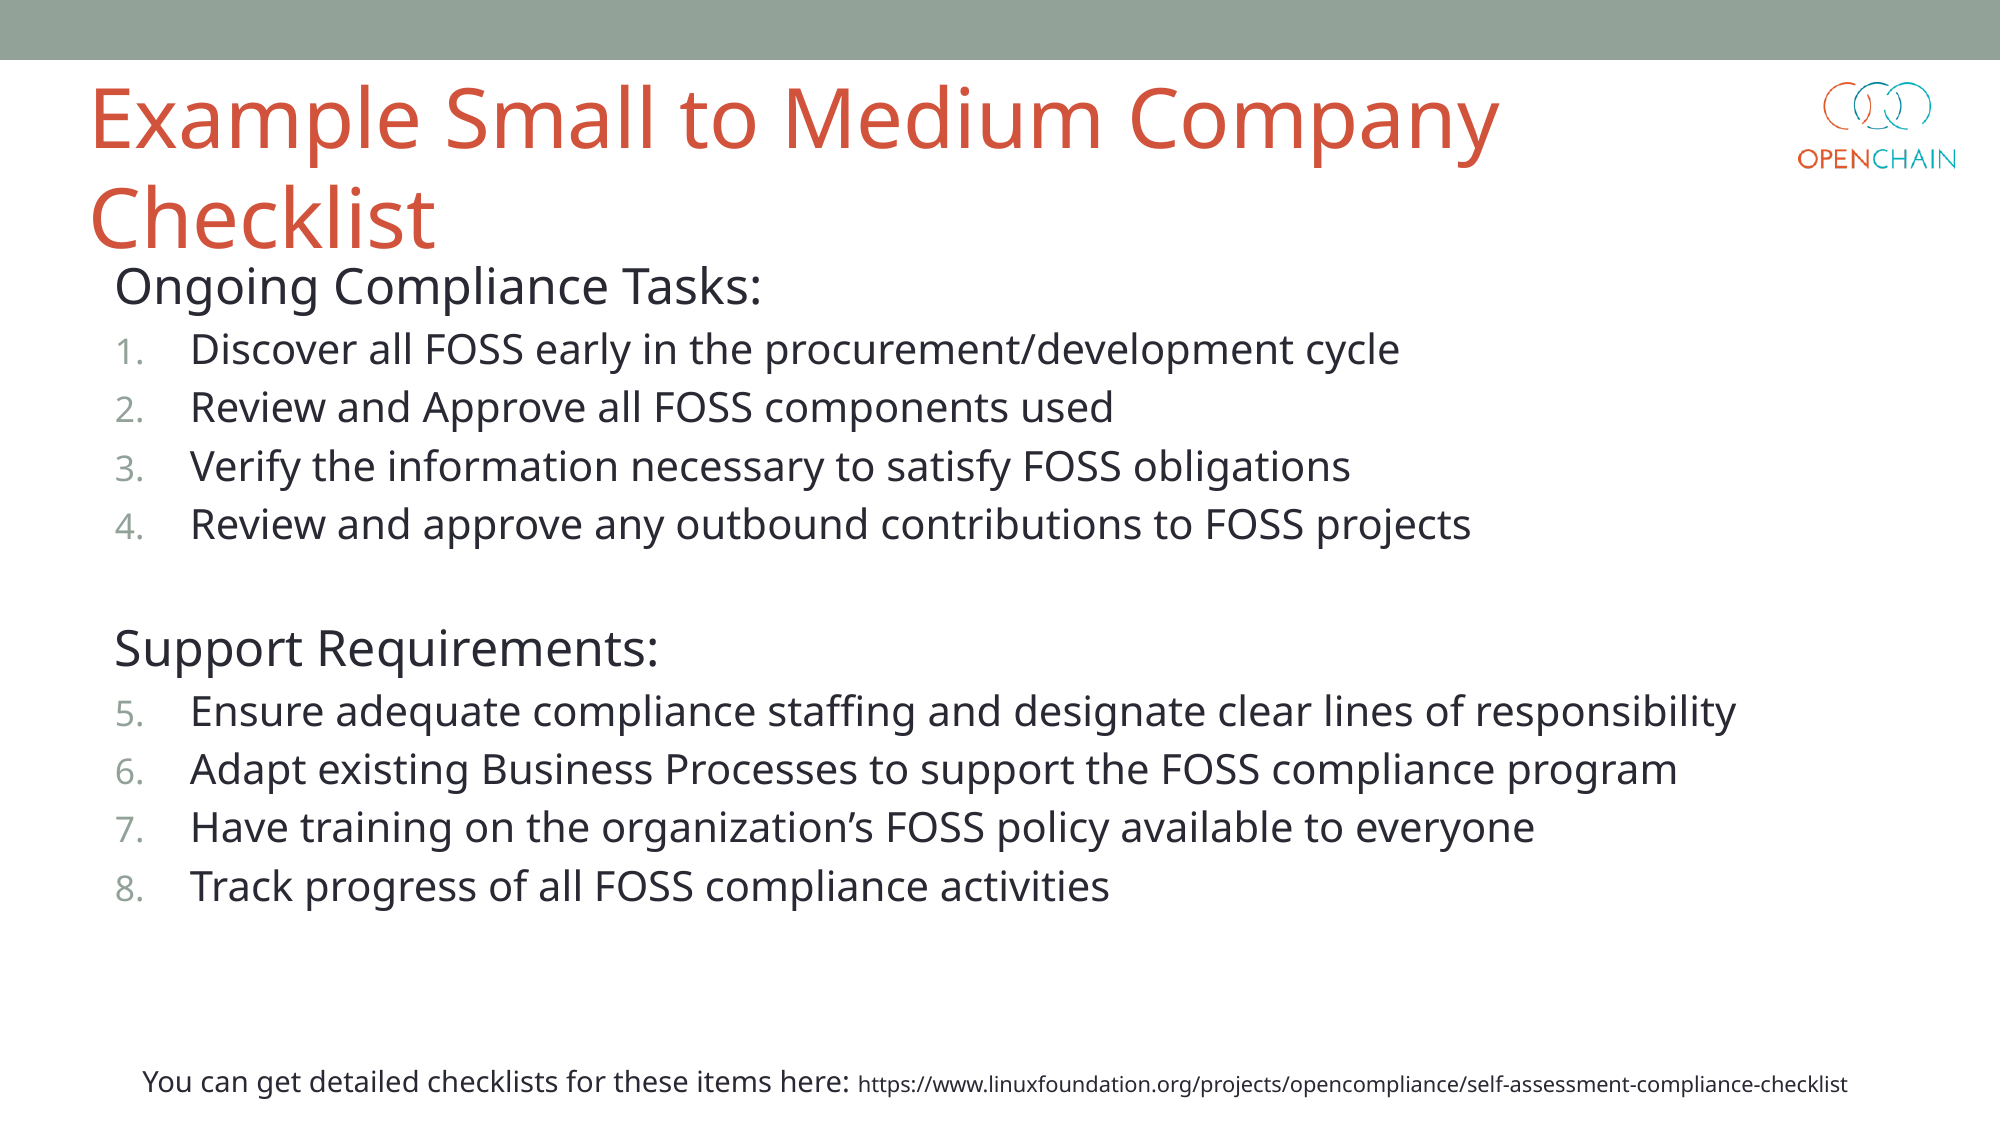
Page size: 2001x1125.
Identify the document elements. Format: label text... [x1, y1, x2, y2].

text_box You can get detailed checklists for these items here: https://www.linuxfoundation.org/projects/opencompliance/self-assessment-compliance-checklist [73, 1056, 1919, 1107]
title Example Small to Medium Company Checklist [73, 84, 1874, 247]
picture [1798, 82, 1955, 169]
list Ongoing Compliance Tasks: Discover all FOSS early in the procurement/development cycle Review and Approve all FOSS components used Verify the information necessary to satisfy FOSS obligations Review and approve any outbound contributions to FOSS projects Support Requirements: Ensure adequate compliance staffing and designate clear lines of responsibility Adapt existing Business Processes to support the FOSS compliance program Have training on the organization’s FOSS policy available to everyone Track progress of all FOSS compliance activities [99, 246, 1900, 1047]
